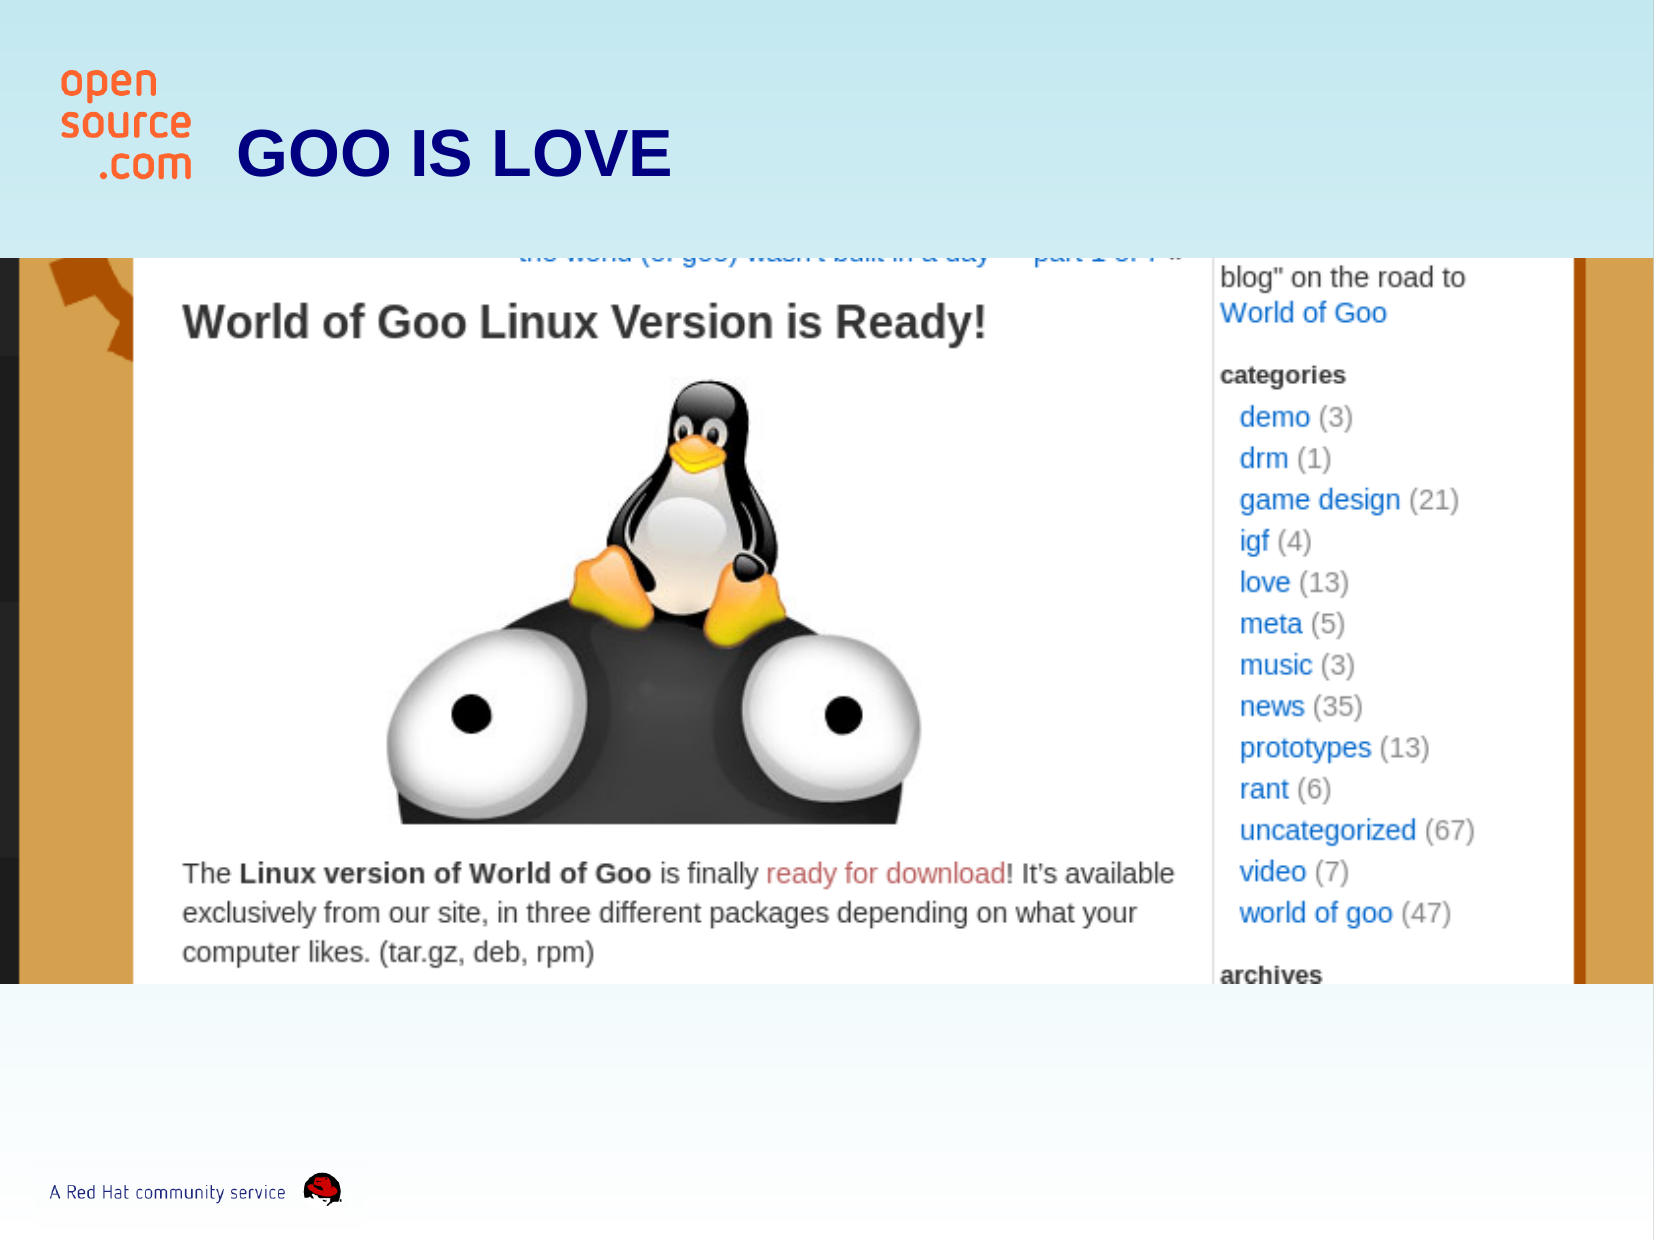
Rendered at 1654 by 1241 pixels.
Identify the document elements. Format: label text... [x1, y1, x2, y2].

picture [0, 0, 1654, 1241]
title GOO IS LOVE [236, 49, 1654, 257]
